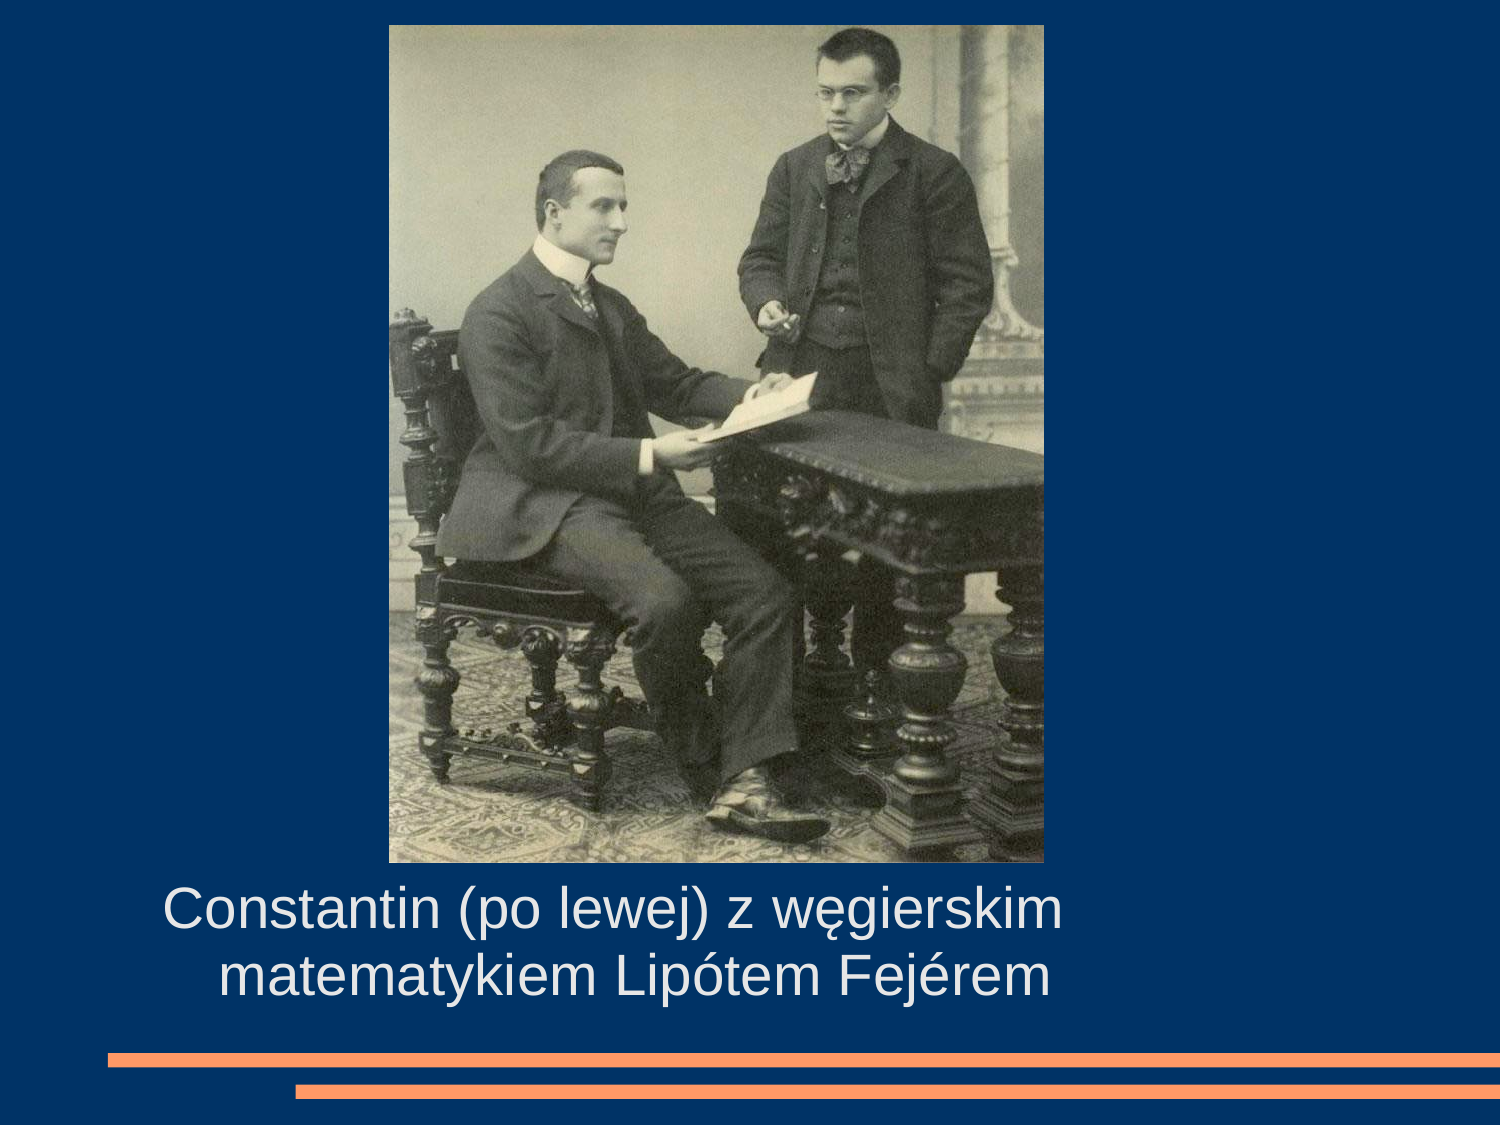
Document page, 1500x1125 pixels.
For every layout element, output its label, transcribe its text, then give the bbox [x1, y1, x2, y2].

list Constantin (po lewej) z węgierskim matematykiem Lipótem Fejérem [106, 872, 1411, 1015]
picture [389, 25, 1044, 863]
